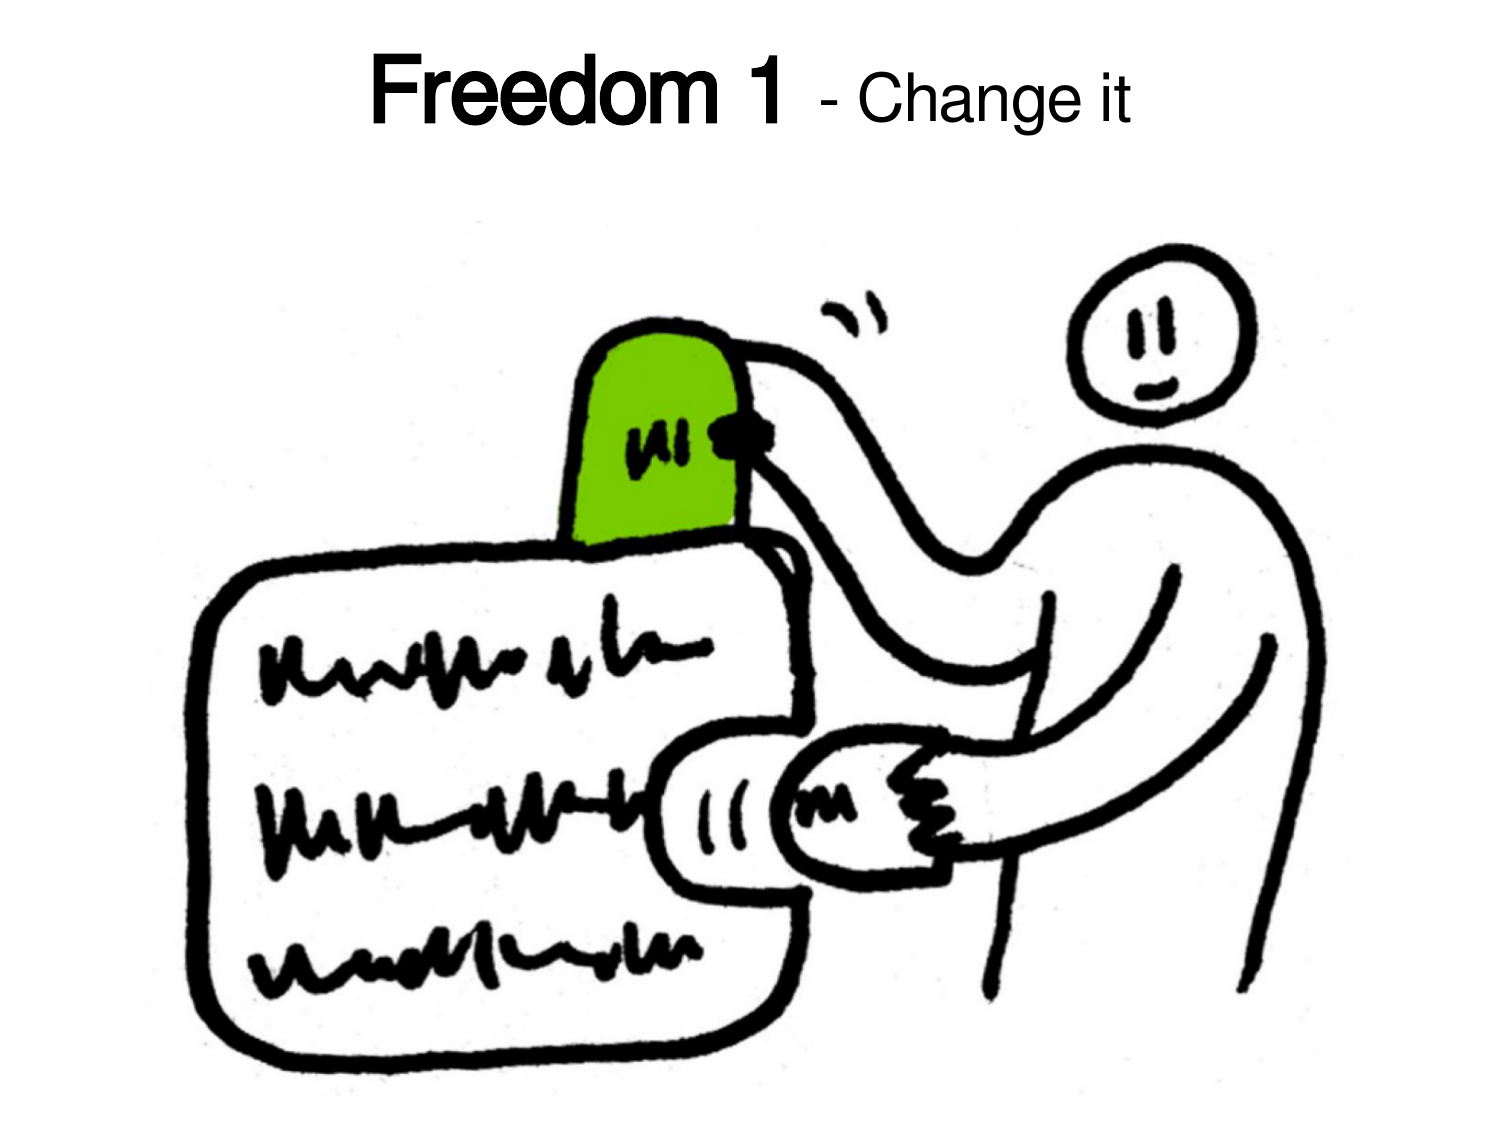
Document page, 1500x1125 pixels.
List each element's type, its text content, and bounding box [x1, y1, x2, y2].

text_box Freedom 1 - Change it [90, 30, 1411, 198]
picture [147, 221, 1353, 1096]
